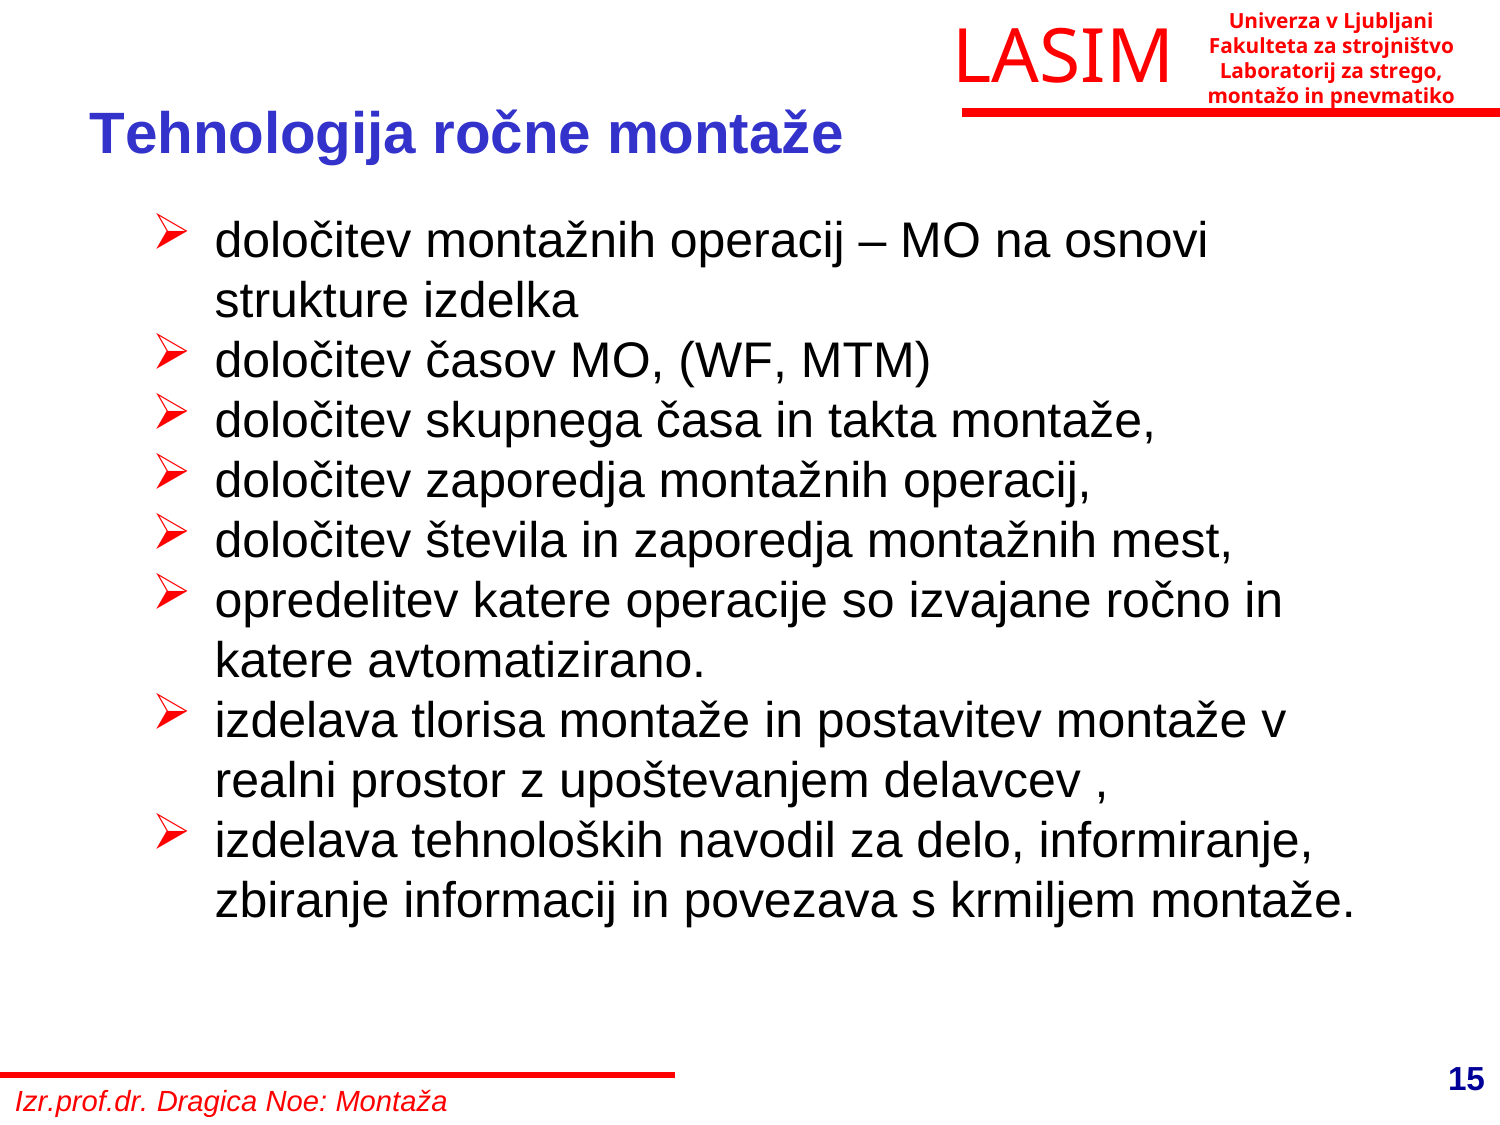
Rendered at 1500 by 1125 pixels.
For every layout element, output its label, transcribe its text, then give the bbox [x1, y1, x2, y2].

text_box določitev montažnih operacij – MO na osnovi strukture izdelka določitev časov MO, (WF, MTM) določitev skupnega časa in takta montaže, določitev zaporedja montažnih operacij, določitev števila in zaporedja montažnih mest, opredelitev katere operacije so izvajane ročno in katere avtomatizirano. izdelava tlorisa montaže in postavitev montaže v realni prostor z upoštevanjem delavcev , izdelava tehnoloških navodil za delo, informiranje, zbiranje informacij in povezava s krmiljem montaže. [137, 199, 1375, 996]
text_box Tehnologija ročne montaže [75, 87, 1288, 173]
